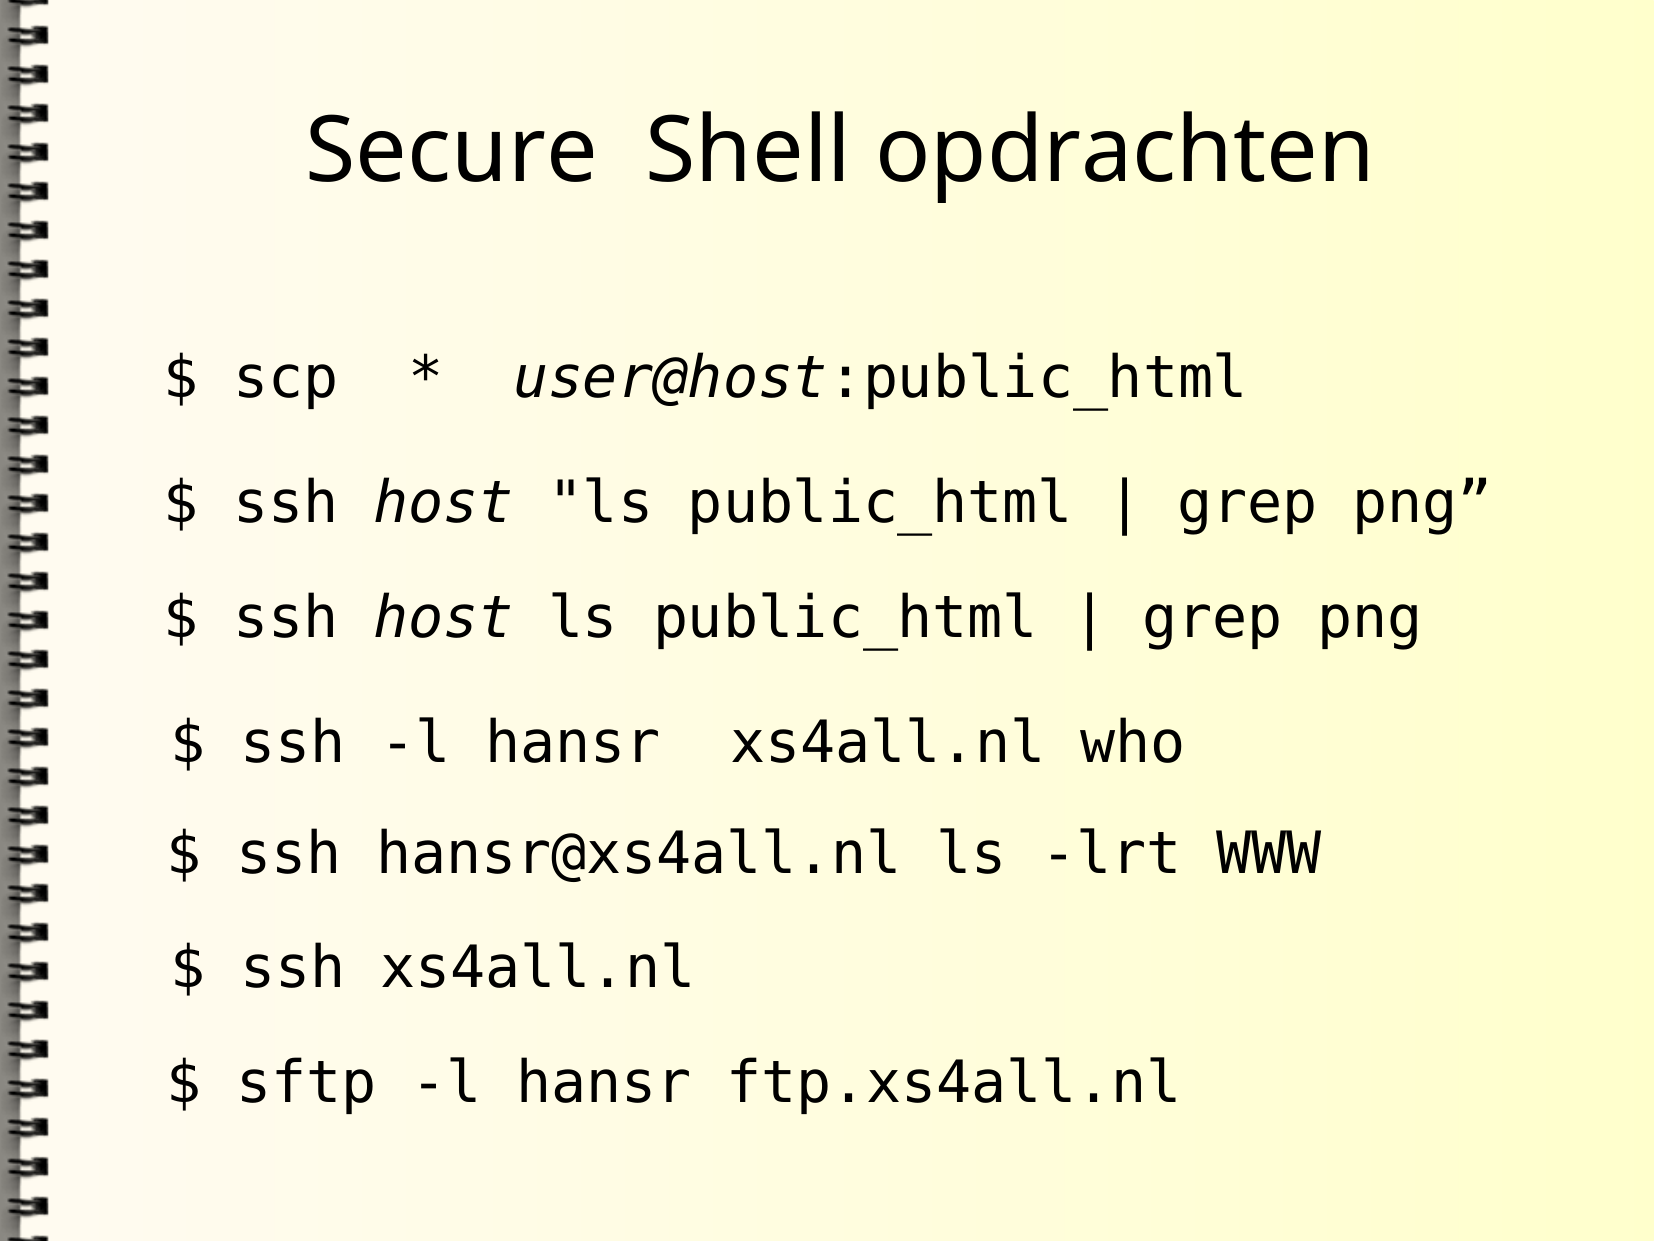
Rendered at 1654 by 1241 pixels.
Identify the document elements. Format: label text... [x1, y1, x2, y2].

text_box $ ssh hansr@xs4all.nl ls -lrt WWW [166, 819, 1336, 888]
text_box $ sftp -l hansr ftp.xs4all.nl [166, 1048, 1196, 1117]
text_box Secure Shell opdrachten [305, 83, 1314, 194]
text_box $ ssh host "ls public_html | grep png” [163, 468, 1494, 537]
text_box $ scp * user@host:public_html [163, 343, 1263, 412]
text_box $ ssh -l hansr xs4all.nl who [170, 708, 1199, 777]
picture [0, 0, 1654, 1241]
text_box $ ssh host ls public_html | grep png [163, 583, 1424, 652]
text_box $ ssh xs4all.nl [170, 934, 710, 1002]
